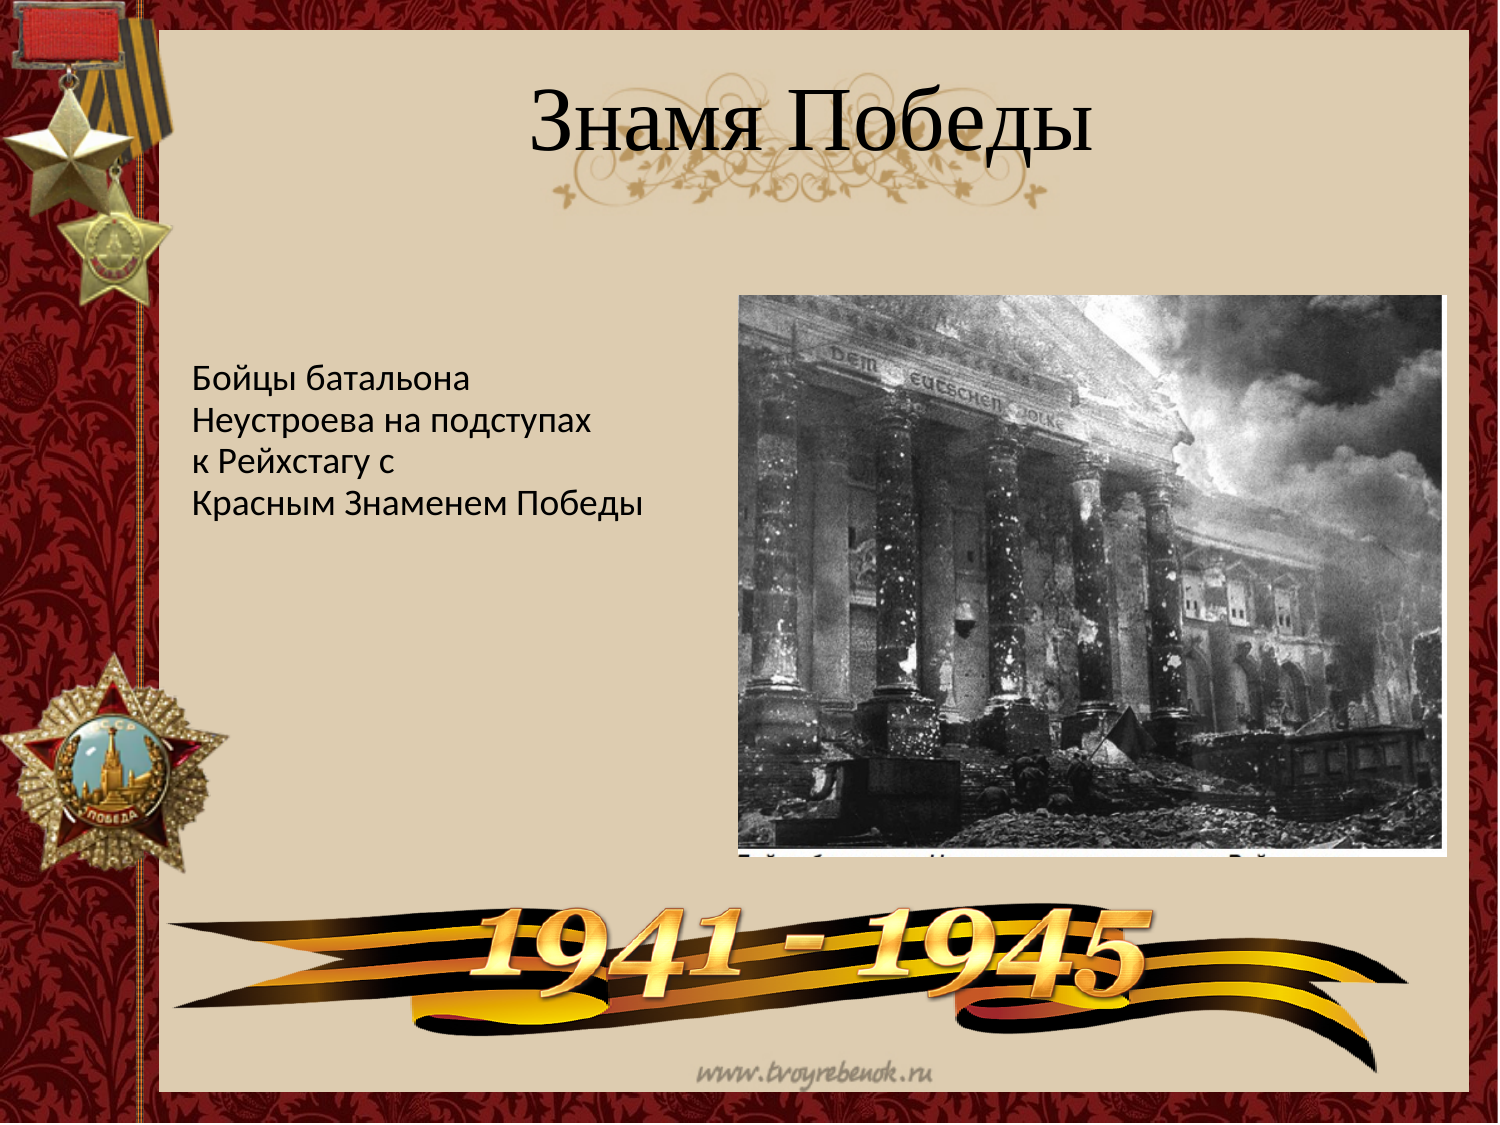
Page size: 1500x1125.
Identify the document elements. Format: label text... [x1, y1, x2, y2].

text_box Знамя Победы [177, 62, 1447, 178]
title Бойцы батальона Неустроева на подступах к Рейхстагу с Красным Знаменем Победы [177, 349, 738, 591]
picture [0, 0, 1498, 1123]
